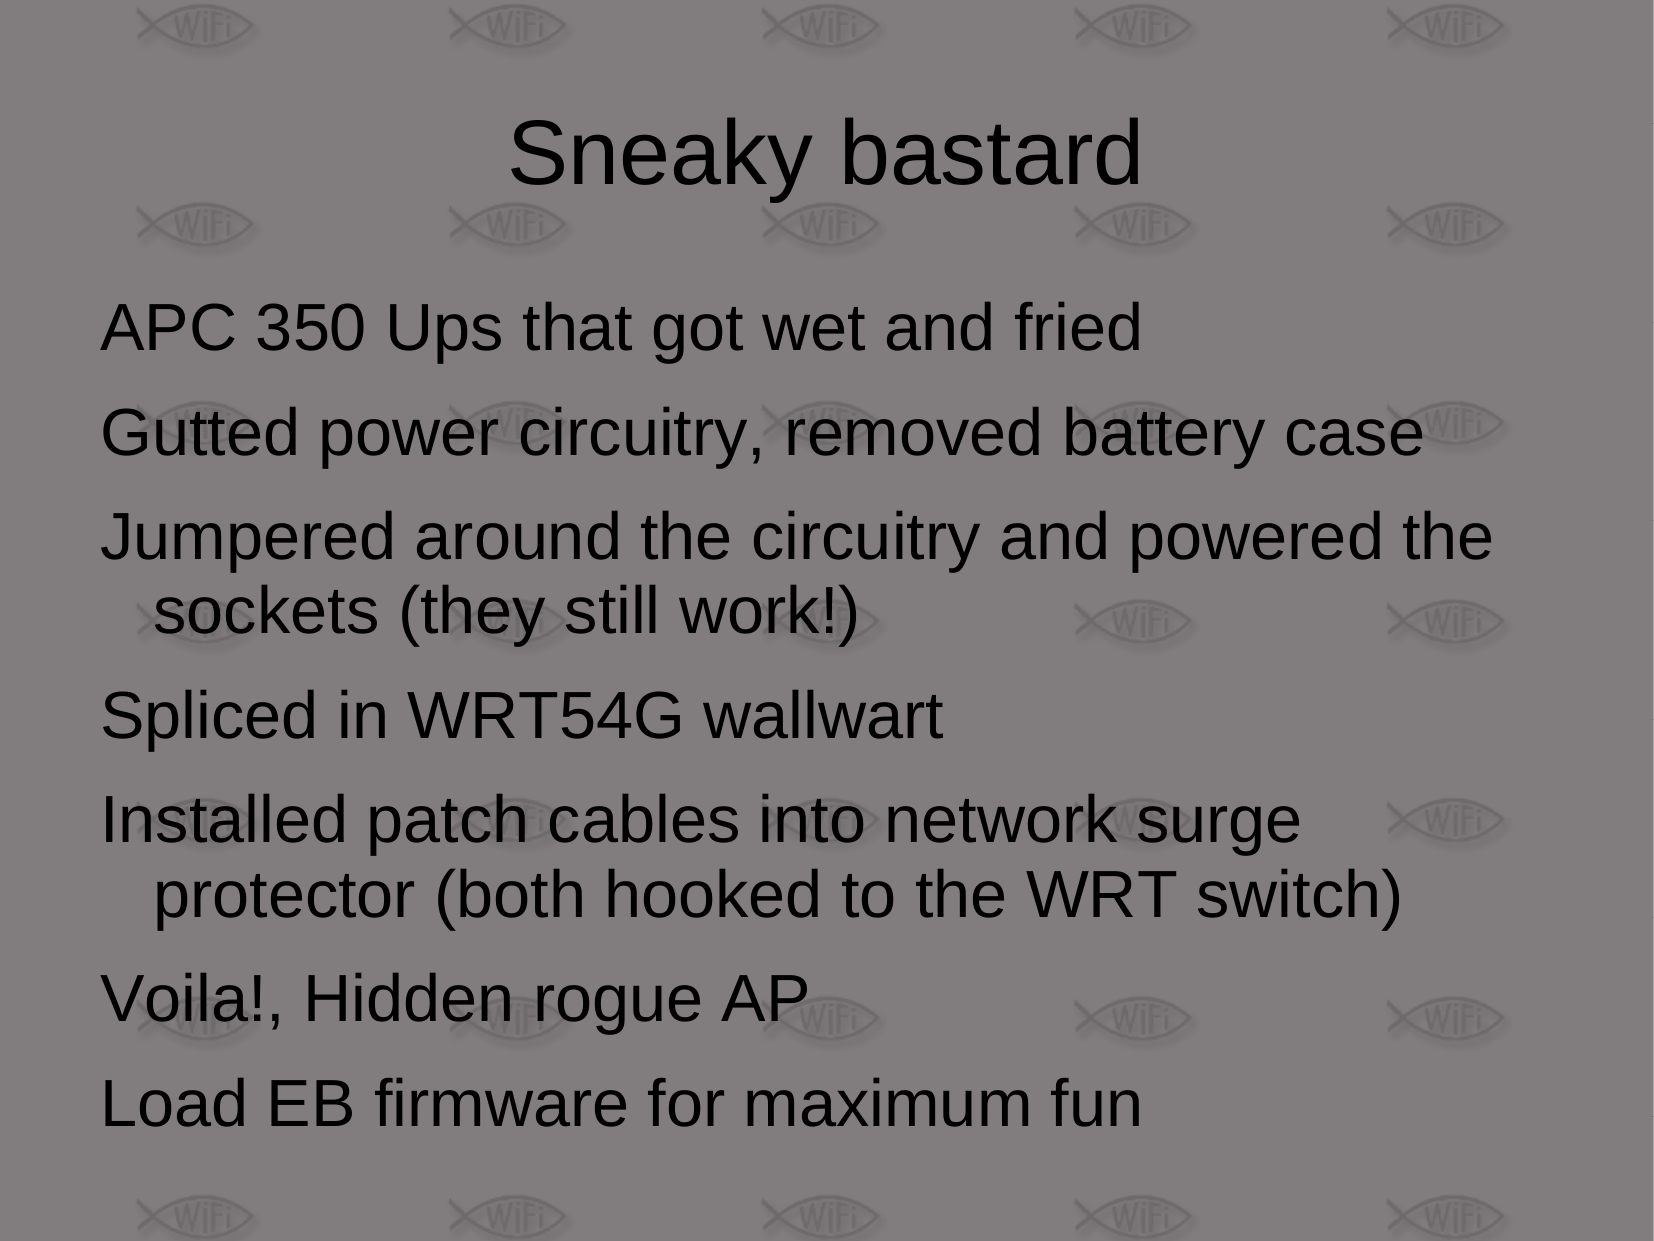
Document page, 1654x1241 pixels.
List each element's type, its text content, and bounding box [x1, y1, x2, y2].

list APC 350 Ups that got wet and fried Gutted power circuitry, removed battery case Jumpered around the circuitry and powered the sockets (they still work!) Spliced in WRT54G wallwart Installed patch cables into network surge protector (both hooked to the WRT switch) Voila!, Hidden rogue AP Load EB firmware for maximum fun [82, 290, 1571, 1141]
title Sneaky bastard [82, 49, 1571, 257]
picture [0, 0, 1654, 1241]
